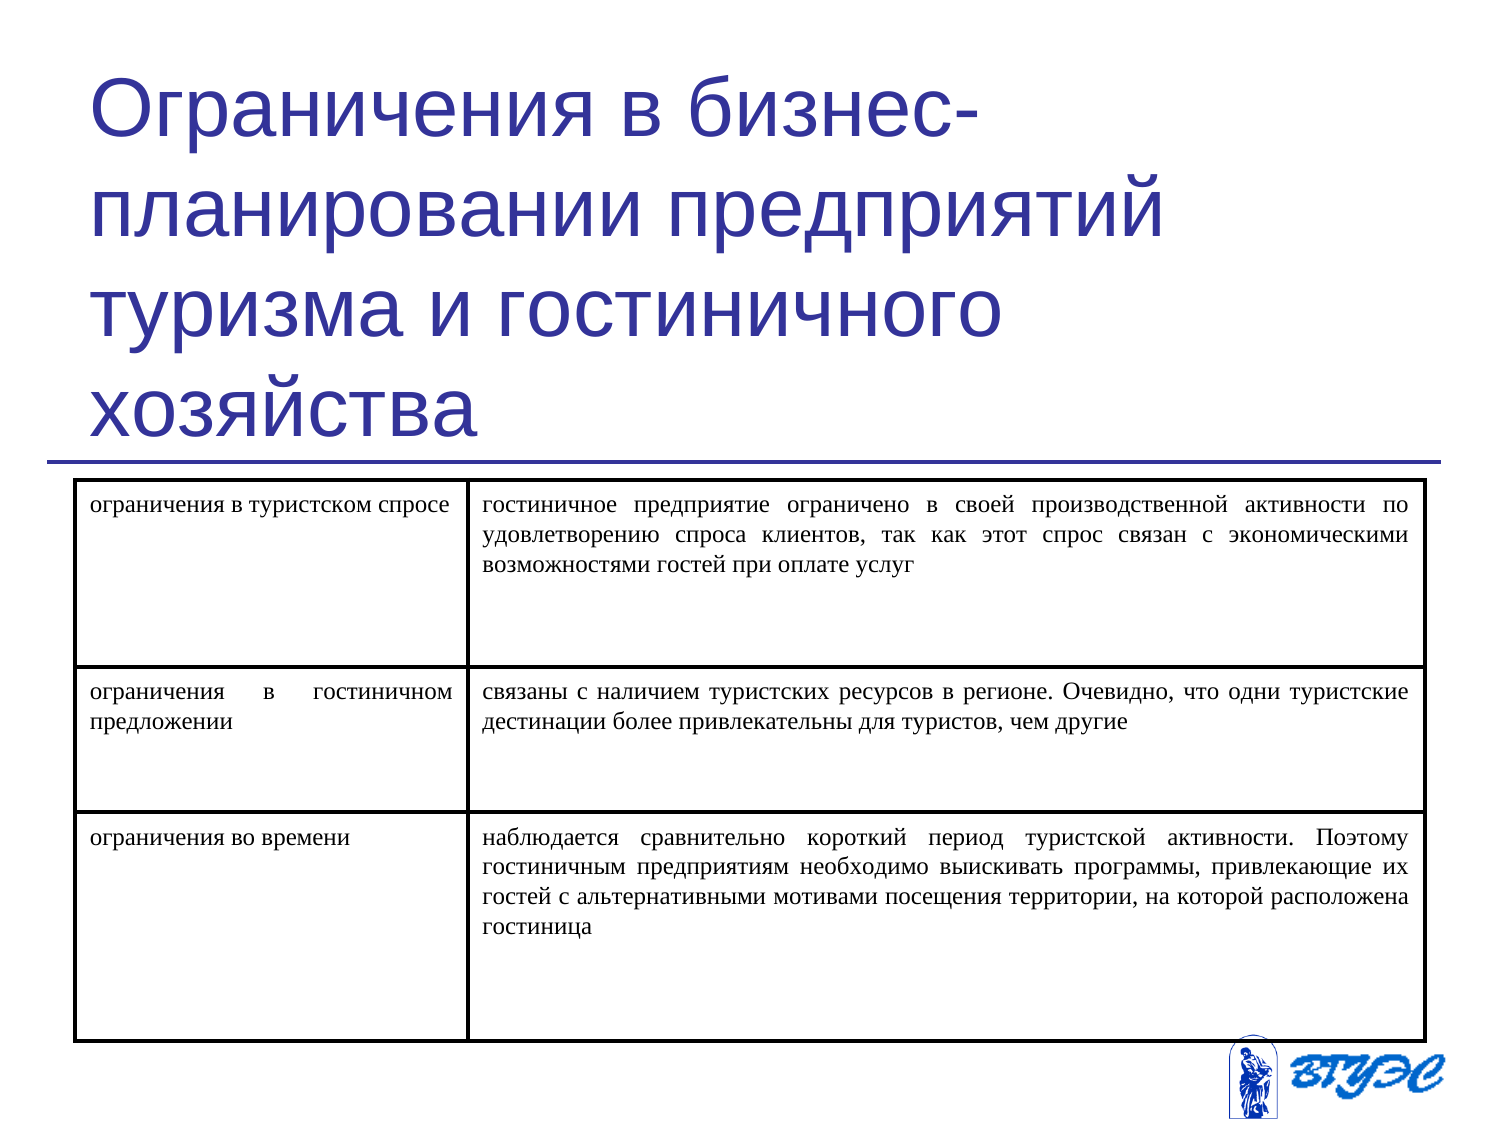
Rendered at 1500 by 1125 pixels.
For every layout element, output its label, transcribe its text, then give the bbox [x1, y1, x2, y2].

table_cell ограничения в гостиничном предложении [77, 669, 466, 810]
table_header ограничения в туристском спросе [77, 482, 466, 665]
table_cell наблюдается сравнительно короткий период туристской активности. Поэтому гостиничным предприятиям необходимо выискивать программы, привлекающие их гостей с альтернативными мотивами посещения территории, на которой расположена гостиница [470, 814, 1423, 1039]
table_cell ограничения во времени [77, 814, 466, 1039]
picture [1228, 1043, 1278, 1119]
picture [1289, 1053, 1447, 1101]
title Ограничения в бизнес-планировании предприятий туризма и гостиничного хозяйства [75, 45, 1426, 460]
table_cell связаны с наличием туристских ресурсов в регионе. Очевидно, что одни туристские дестинации более привлекательны для туристов, чем другие [470, 669, 1423, 810]
table_header гостиничное предприятие ограничено в своей производственной активности по удовлетворению спроса клиентов, так как этот спрос связан с экономическими возможностями гостей при оплате услуг [470, 482, 1423, 665]
